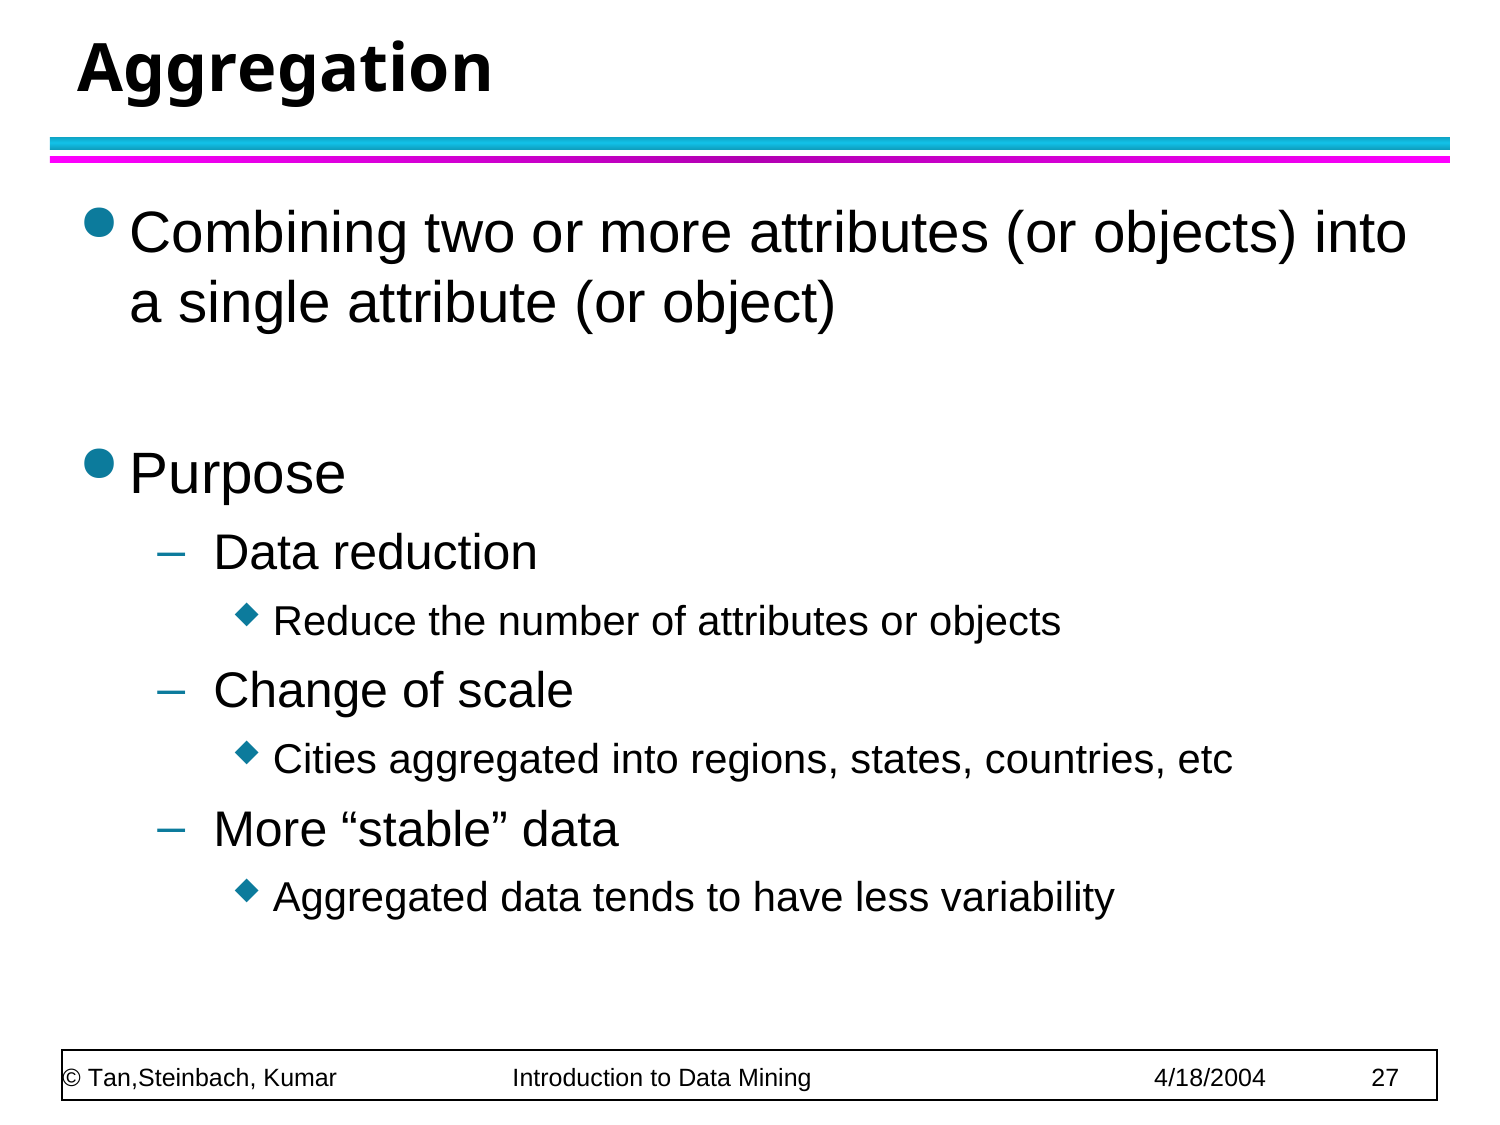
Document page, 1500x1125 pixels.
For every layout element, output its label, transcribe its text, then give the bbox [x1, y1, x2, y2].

list Combining two or more attributes (or objects) into a single attribute (or object) Purpose Data reduction Reduce the number of attributes or objects Change of scale Cities aggregated into regions, states, countries, etc More “stable” data Aggregated data tends to have less variability [67, 187, 1432, 1038]
title Aggregation [62, 22, 1421, 113]
